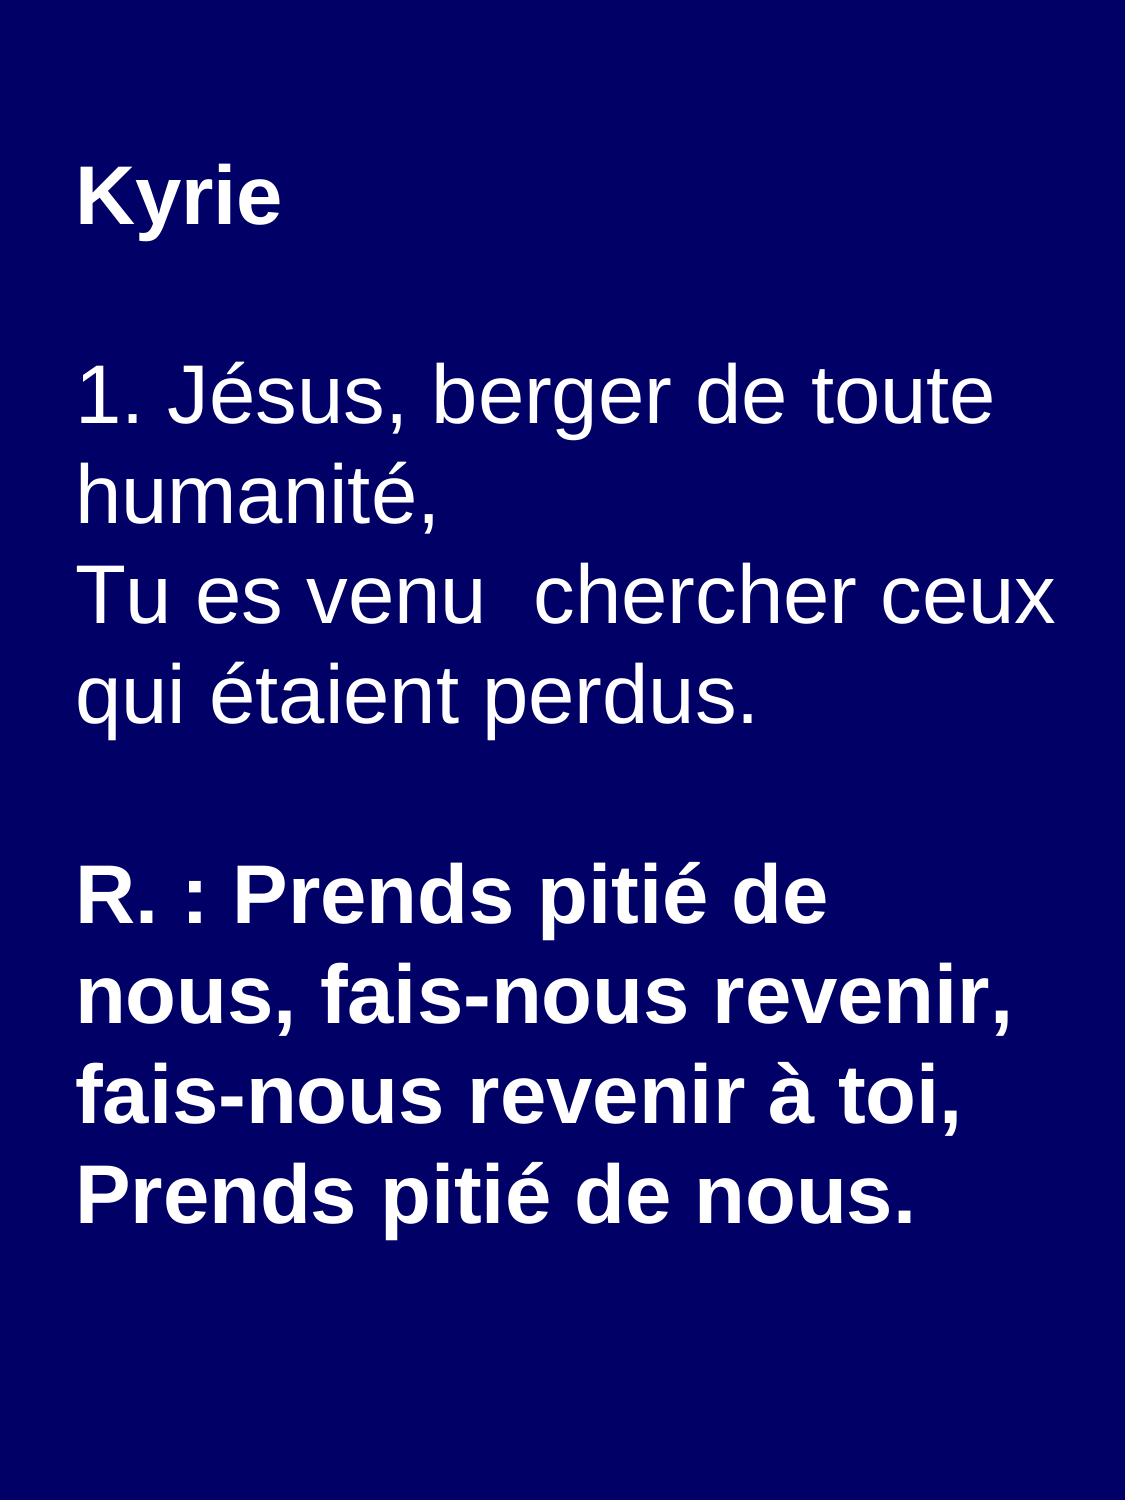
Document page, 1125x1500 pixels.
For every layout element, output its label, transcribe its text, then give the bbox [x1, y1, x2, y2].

text_box Kyrie 1. Jésus, berger de toute humanité, Tu es venu chercher ceux qui étaient perdus. R. : Prends pitié de nous, fais-nous revenir, fais-nous revenir à toi, Prends pitié de nous. [60, 88, 1085, 1500]
